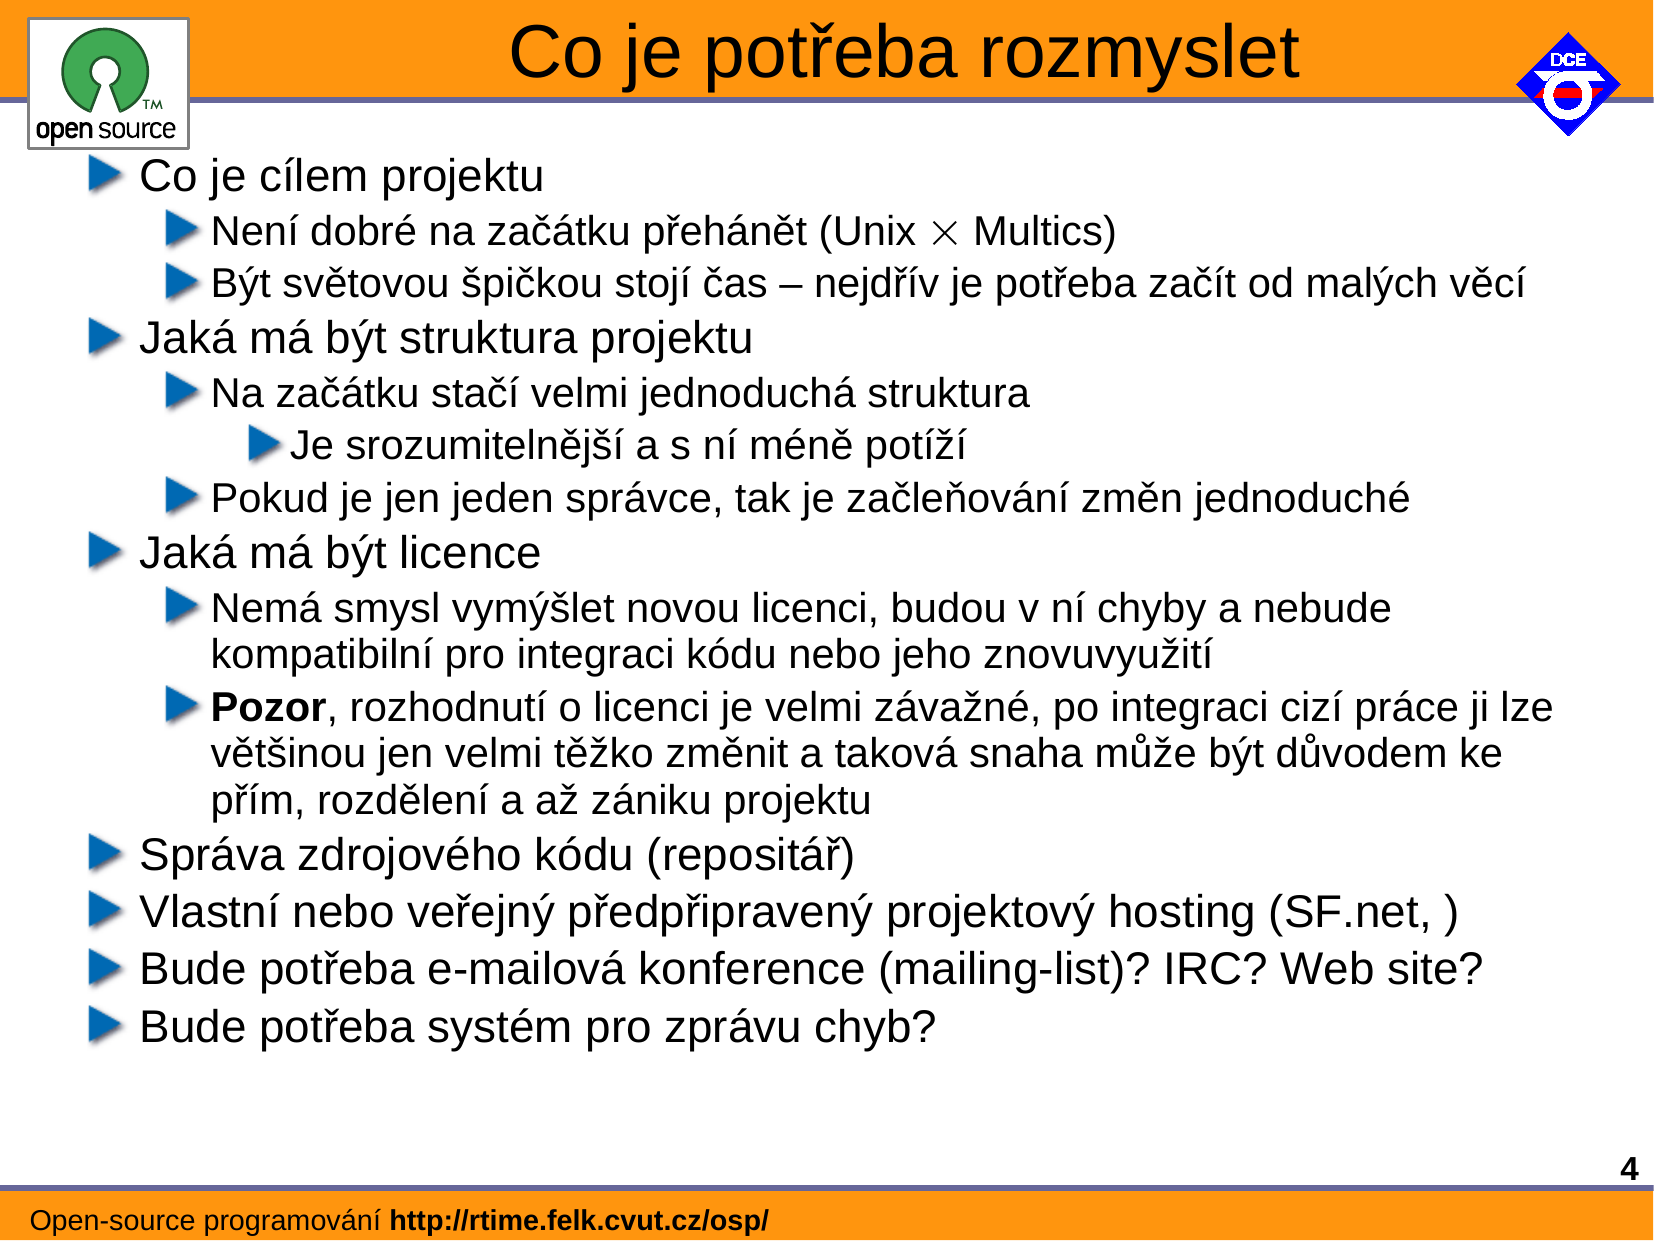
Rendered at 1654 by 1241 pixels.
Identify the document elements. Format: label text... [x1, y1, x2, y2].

list Co je cílem projektu Není dobré na začátku přehánět (Unix × Multics) Být světovou špičkou stojí čas – nejdřív je potřeba začít od malých věcí Jaká má být struktura projektu Na začátku stačí velmi jednoduchá struktura Je srozumitelnější a s ní méně potíží Pokud je jen jeden správce, tak je začleňování změn jednoduché Jaká má být licence Nemá smysl vymýšlet novou licenci, budou v ní chyby a nebude kompatibilní pro integraci kódu nebo jeho znovuvyužití Pozor, rozhodnutí o licenci je velmi závažné, po integraci cizí práce ji lze většinou jen velmi těžko změnit a taková snaha může být důvodem ke přím, rozdělení a až zániku projektu Správa zdrojového kódu (repositář) Vlastní nebo veřejný předpřipravený projektový hosting (SF.net, ) Bude potřeba e-mailová konference (mailing-list)? IRC? Web site? Bude potřeba systém pro zprávu chyb? [68, 150, 1592, 1150]
title Co je potřeba rozmyslet [178, 4, 1631, 98]
